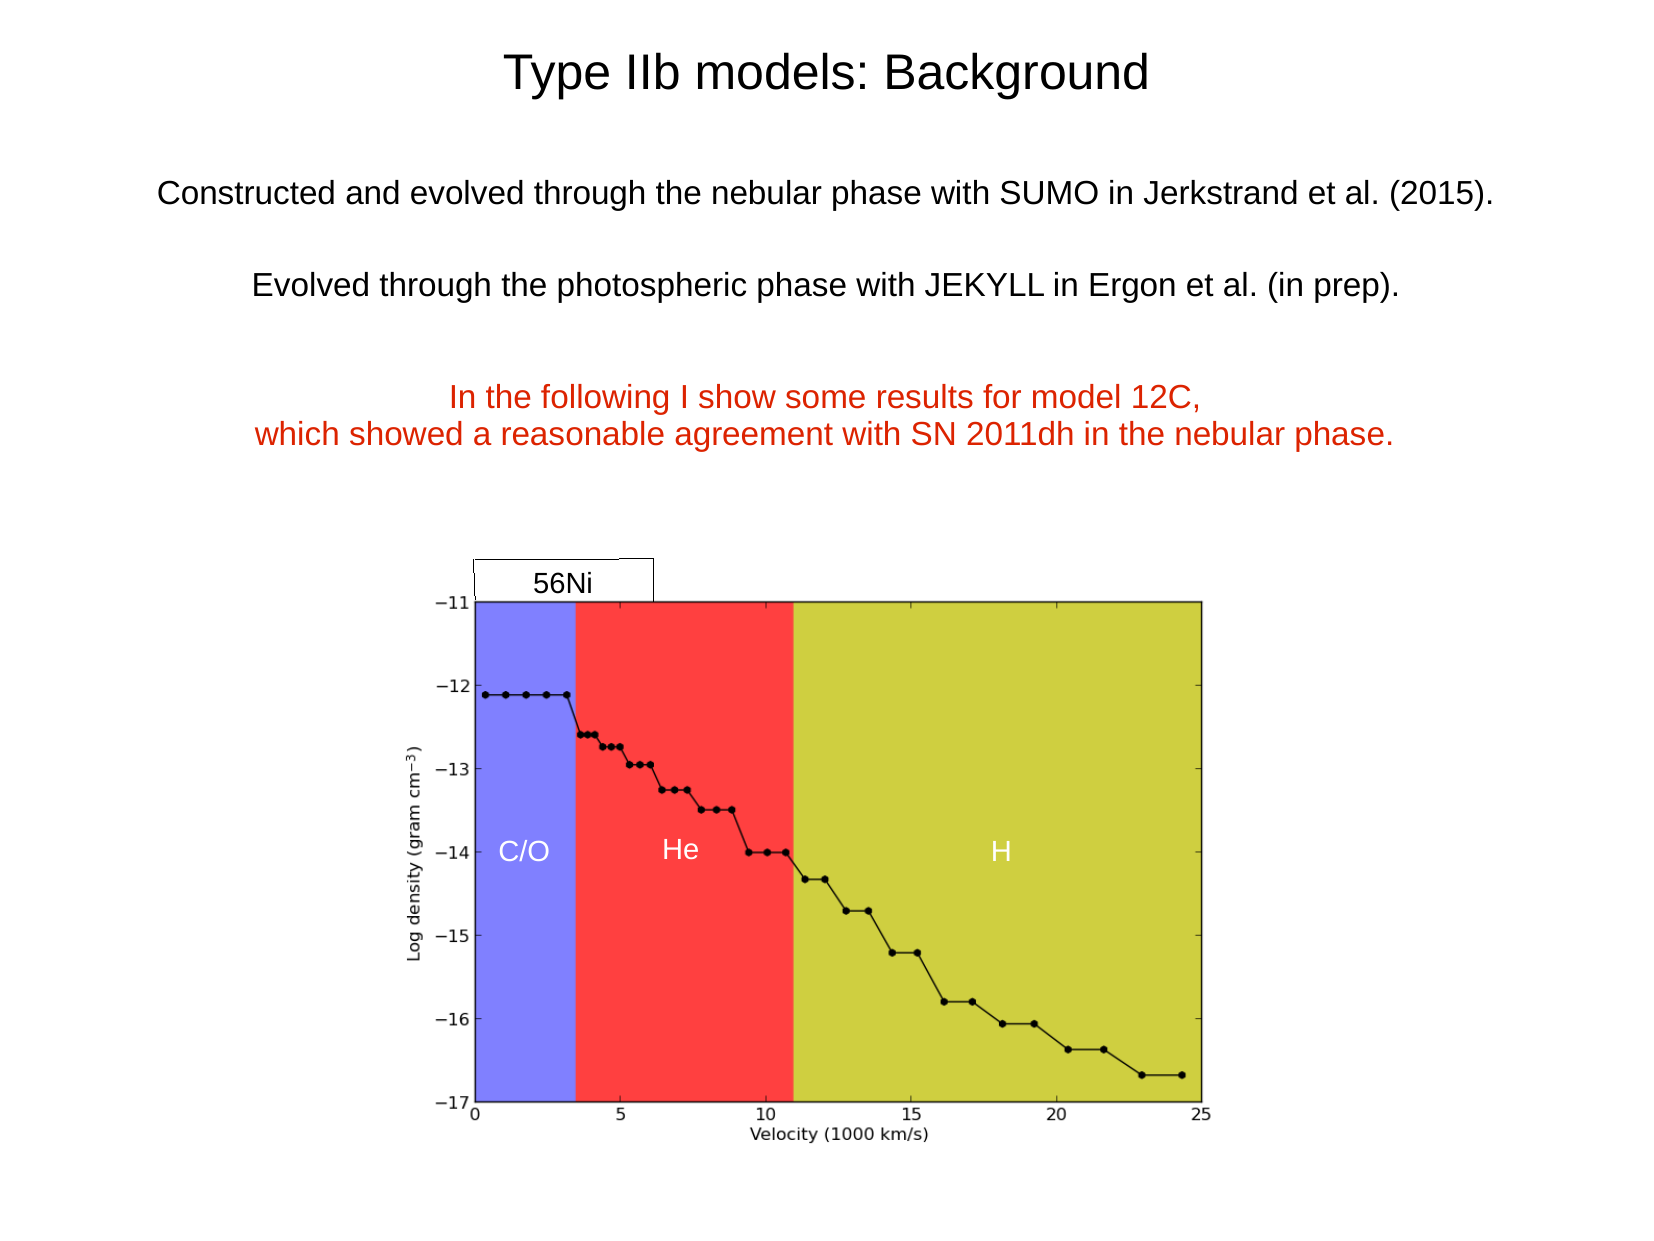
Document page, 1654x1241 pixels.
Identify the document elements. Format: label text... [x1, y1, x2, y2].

text_box Type IIb models: Background [488, 36, 1166, 108]
text_box 56Ni [518, 559, 641, 632]
text_box In the following I show some results for model 12C, which showed a reasonable agreement with SN 2011dh in the nebular phase. [240, 371, 1414, 461]
text_box Evolved through the photospheric phase with JEKYLL in Ergon et al. (in prep). [236, 259, 1417, 312]
picture [358, 540, 1296, 1166]
text_box C/O [483, 827, 583, 903]
text_box Constructed and evolved through the nebular phase with SUMO in Jerkstrand et al. (2015). [142, 167, 1512, 220]
text_box H [976, 827, 1029, 876]
text_box He [647, 825, 733, 901]
